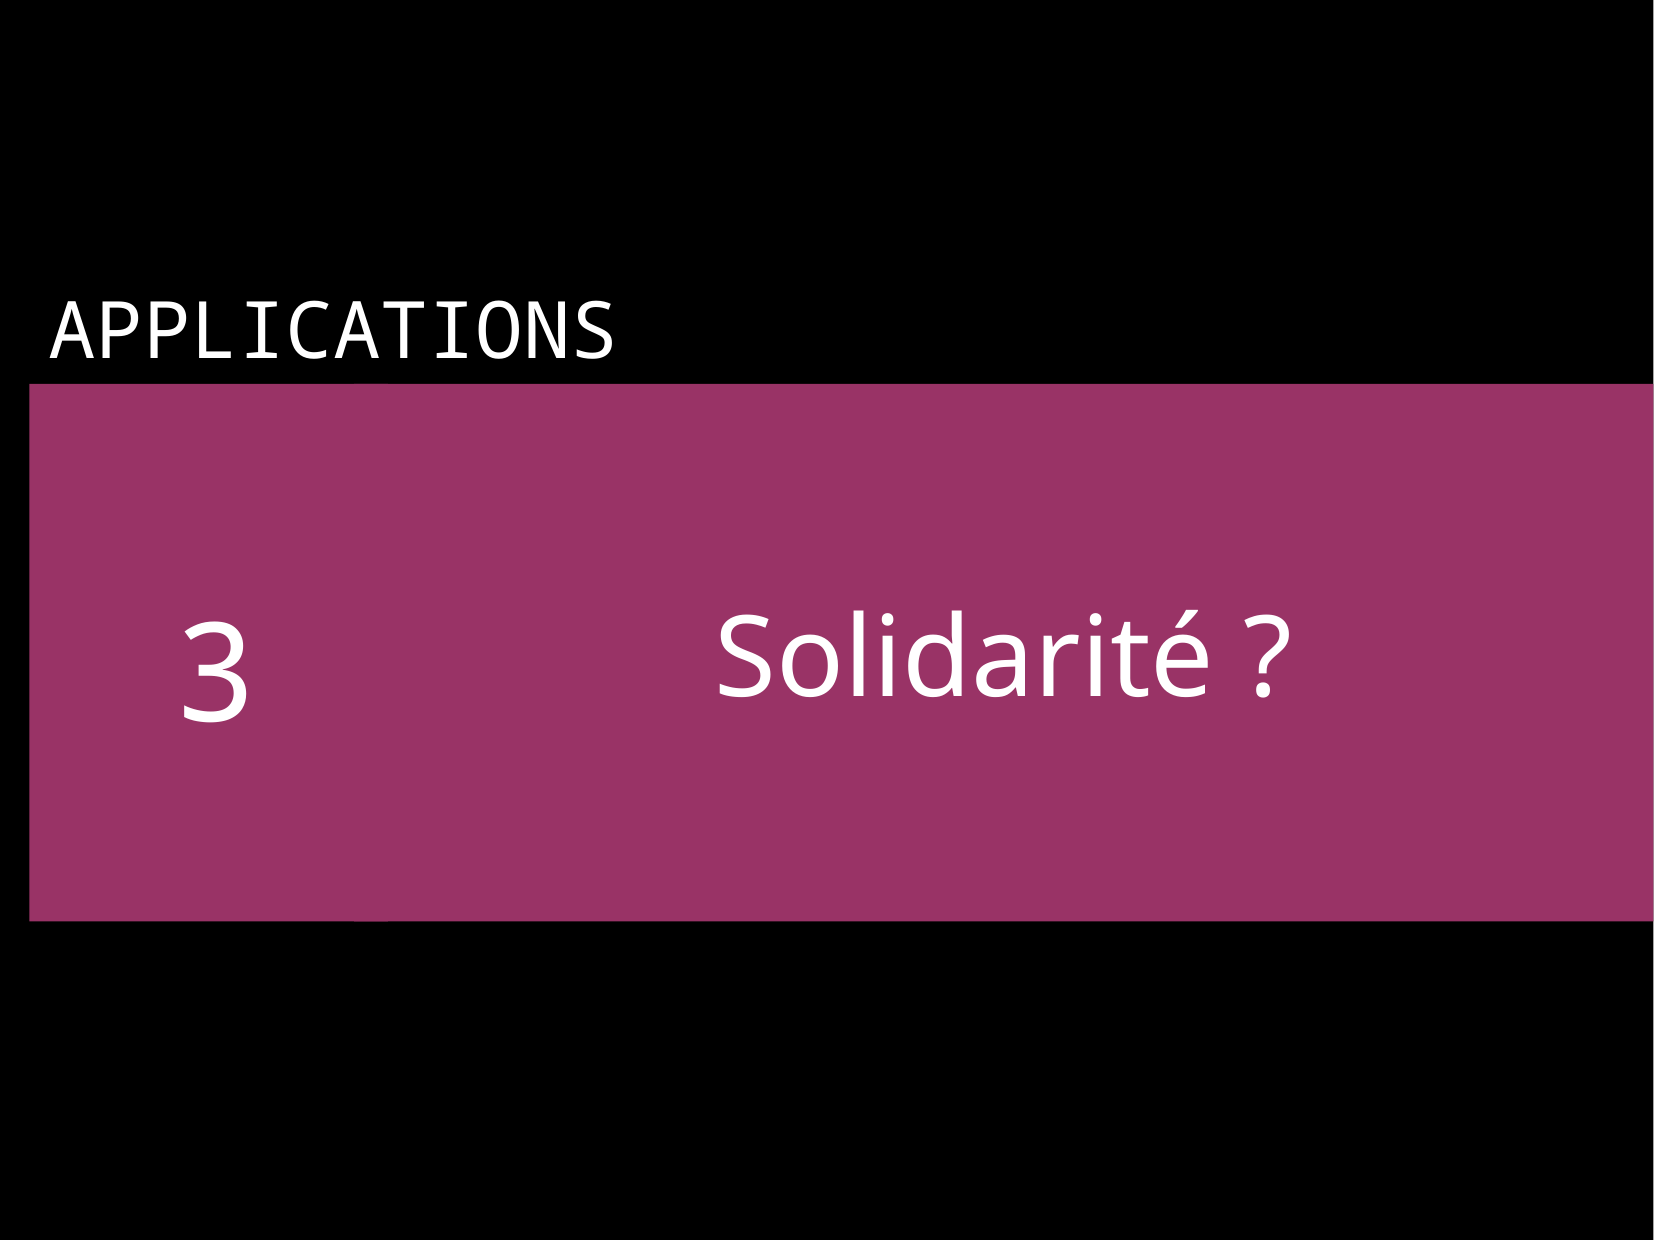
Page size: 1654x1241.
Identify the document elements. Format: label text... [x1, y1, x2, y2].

text_box Solidarité ? [354, 383, 1654, 922]
text_box [29, 383, 354, 922]
text_box 3 [159, 566, 300, 770]
text_box APPLICATIONS [33, 265, 1377, 390]
